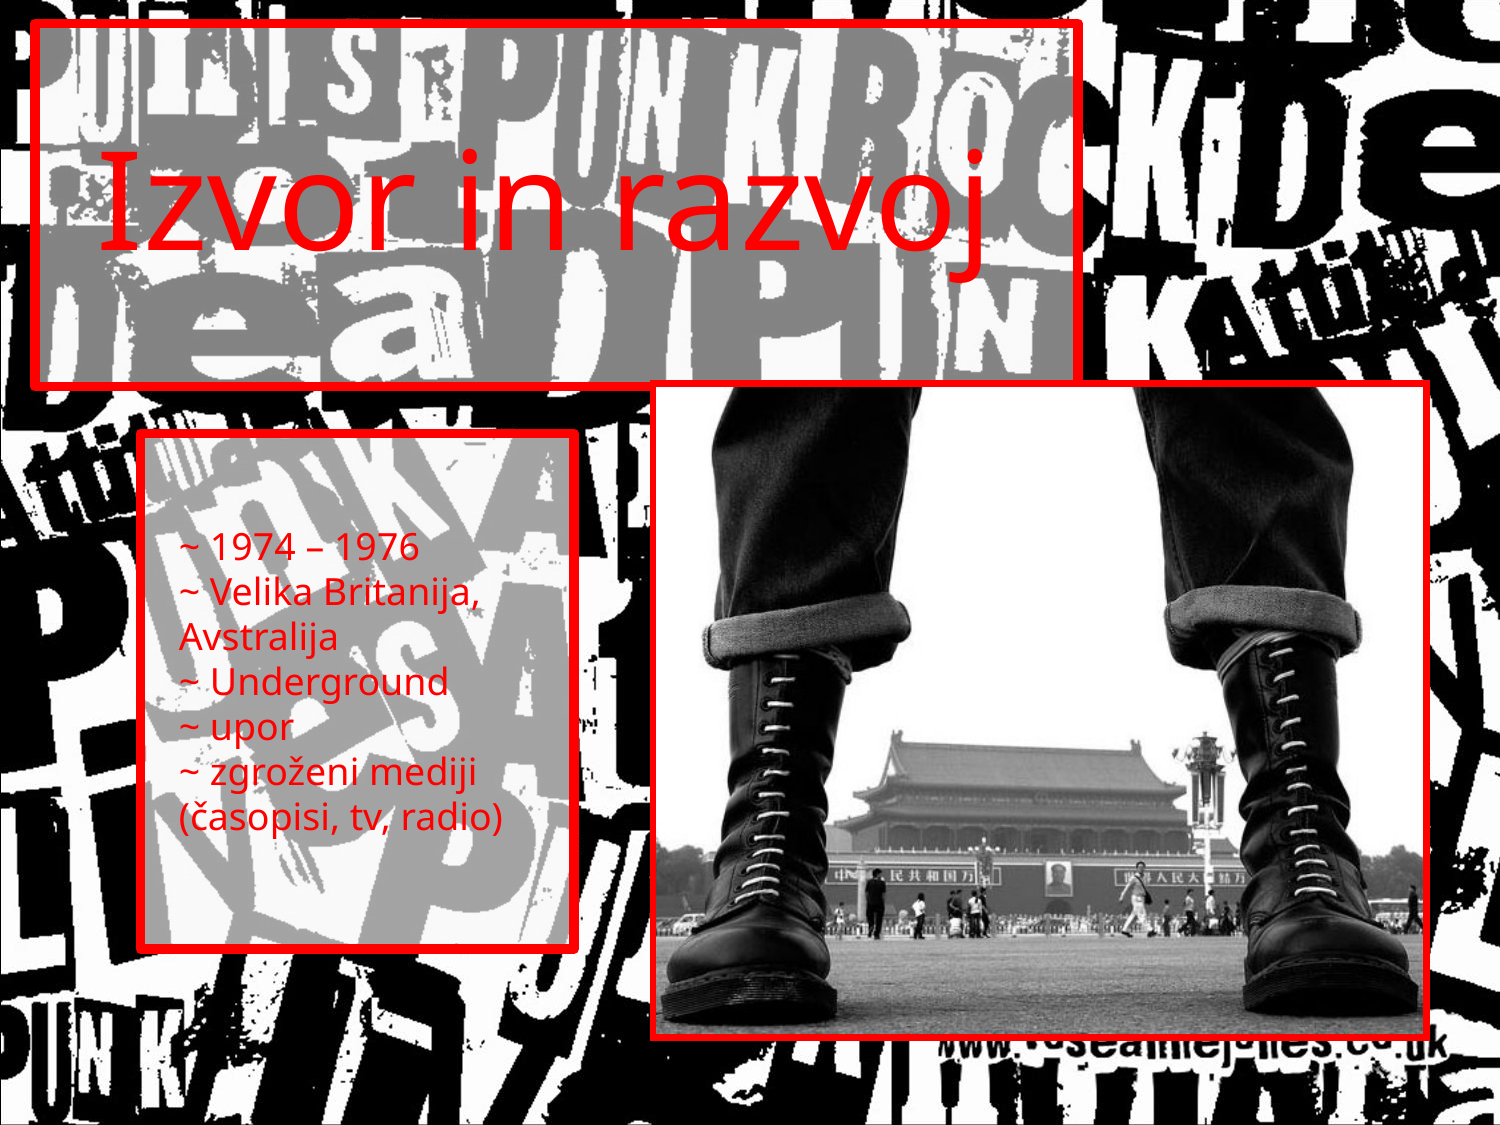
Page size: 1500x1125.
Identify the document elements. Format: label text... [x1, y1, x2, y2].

picture [0, 0, 1500, 1125]
text_box ~ 1974 – 1976 ~ Velika Britanija, Avstralija ~ Underground ~ upor ~ zgroženi mediji (časopisi, tv, radio) [163, 515, 539, 891]
text_box [140, 433, 575, 950]
text_box Izvor in razvoj [81, 105, 1043, 286]
text_box [35, 23, 1079, 387]
